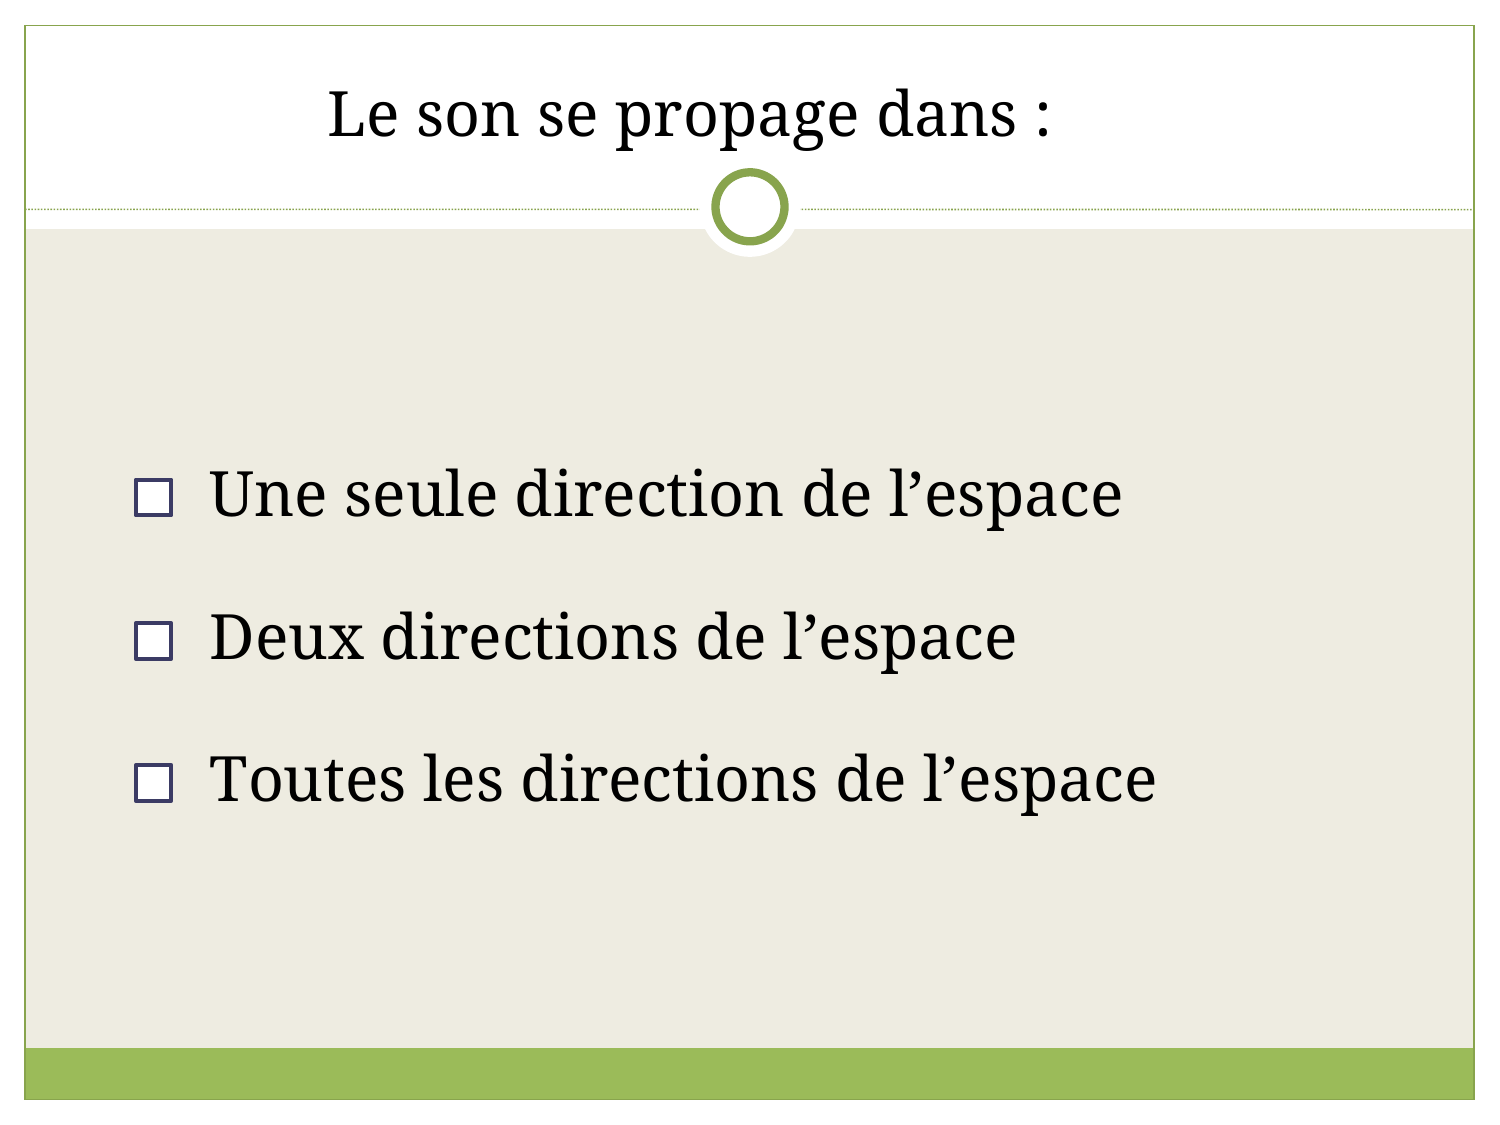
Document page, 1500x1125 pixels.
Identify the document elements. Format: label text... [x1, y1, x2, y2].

text_box Une seule direction de l’espace [194, 446, 1080, 538]
text_box [136, 480, 171, 515]
text_box [136, 765, 171, 801]
text_box Le son se propage dans : [312, 66, 1049, 158]
text_box Deux directions de l’espace [194, 589, 980, 681]
text_box Toutes les directions de l’espace [194, 731, 1114, 823]
text_box [136, 623, 171, 659]
